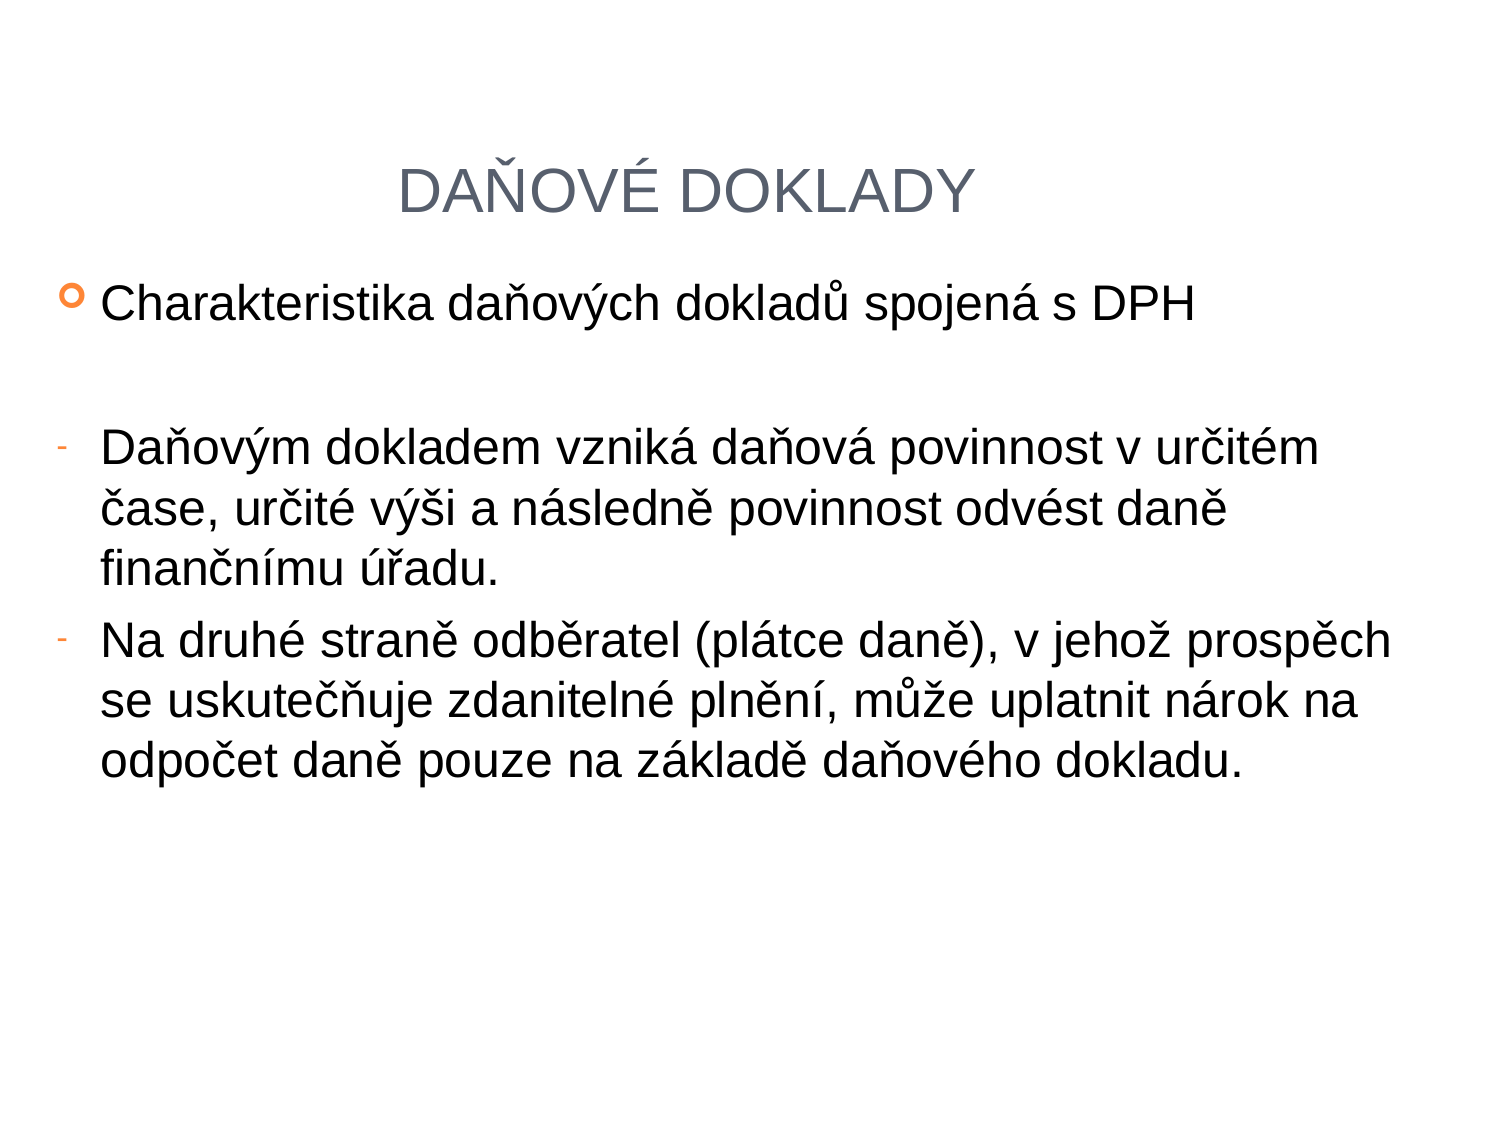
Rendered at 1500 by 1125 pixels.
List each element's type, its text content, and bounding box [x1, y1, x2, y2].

list Charakteristika daňových dokladů spojená s DPH Daňovým dokladem vzniká daňová povinnost v určitém čase, určité výši a následně povinnost odvést daně finančnímu úřadu. Na druhé straně odběratel (plátce daně), v jehož prospěch se uskutečňuje zdanitelné plnění, může uplatnit nárok na odpočet daně pouze na základě daňového dokladu. [41, 262, 1459, 1063]
title DAŇOVÉ DOKLADY [74, 44, 1300, 233]
